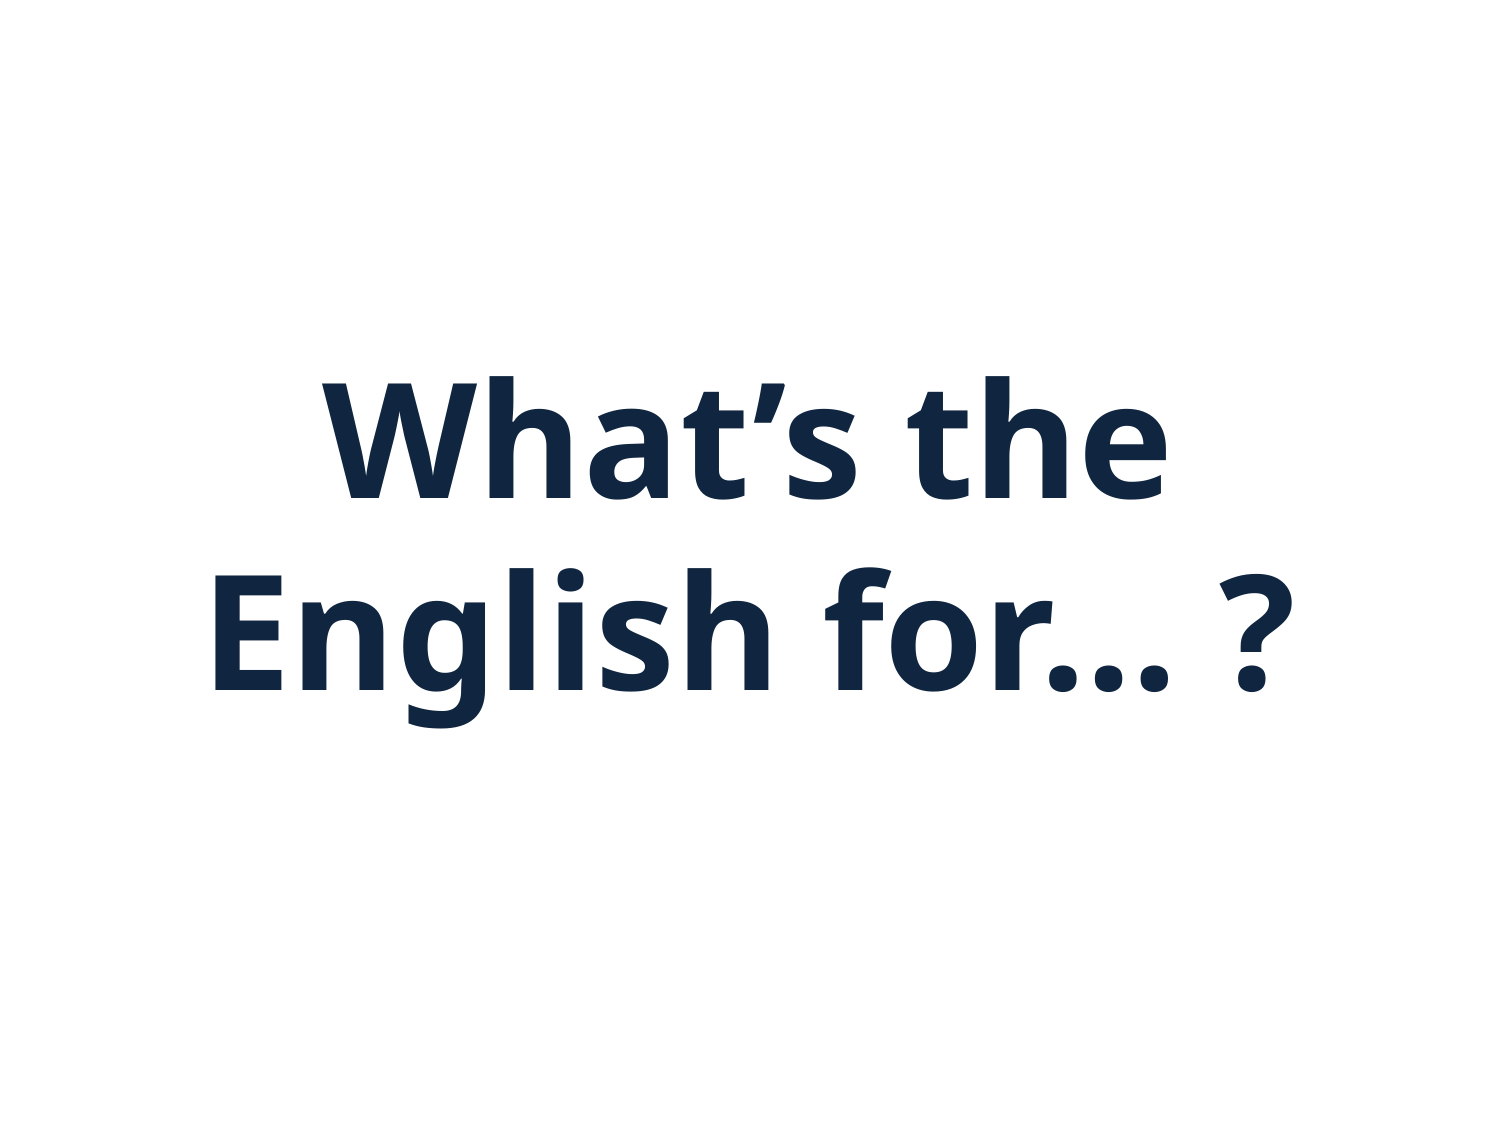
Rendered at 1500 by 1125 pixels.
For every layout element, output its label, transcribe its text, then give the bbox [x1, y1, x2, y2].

text_box What’s the English for… ? [0, 330, 1499, 731]
